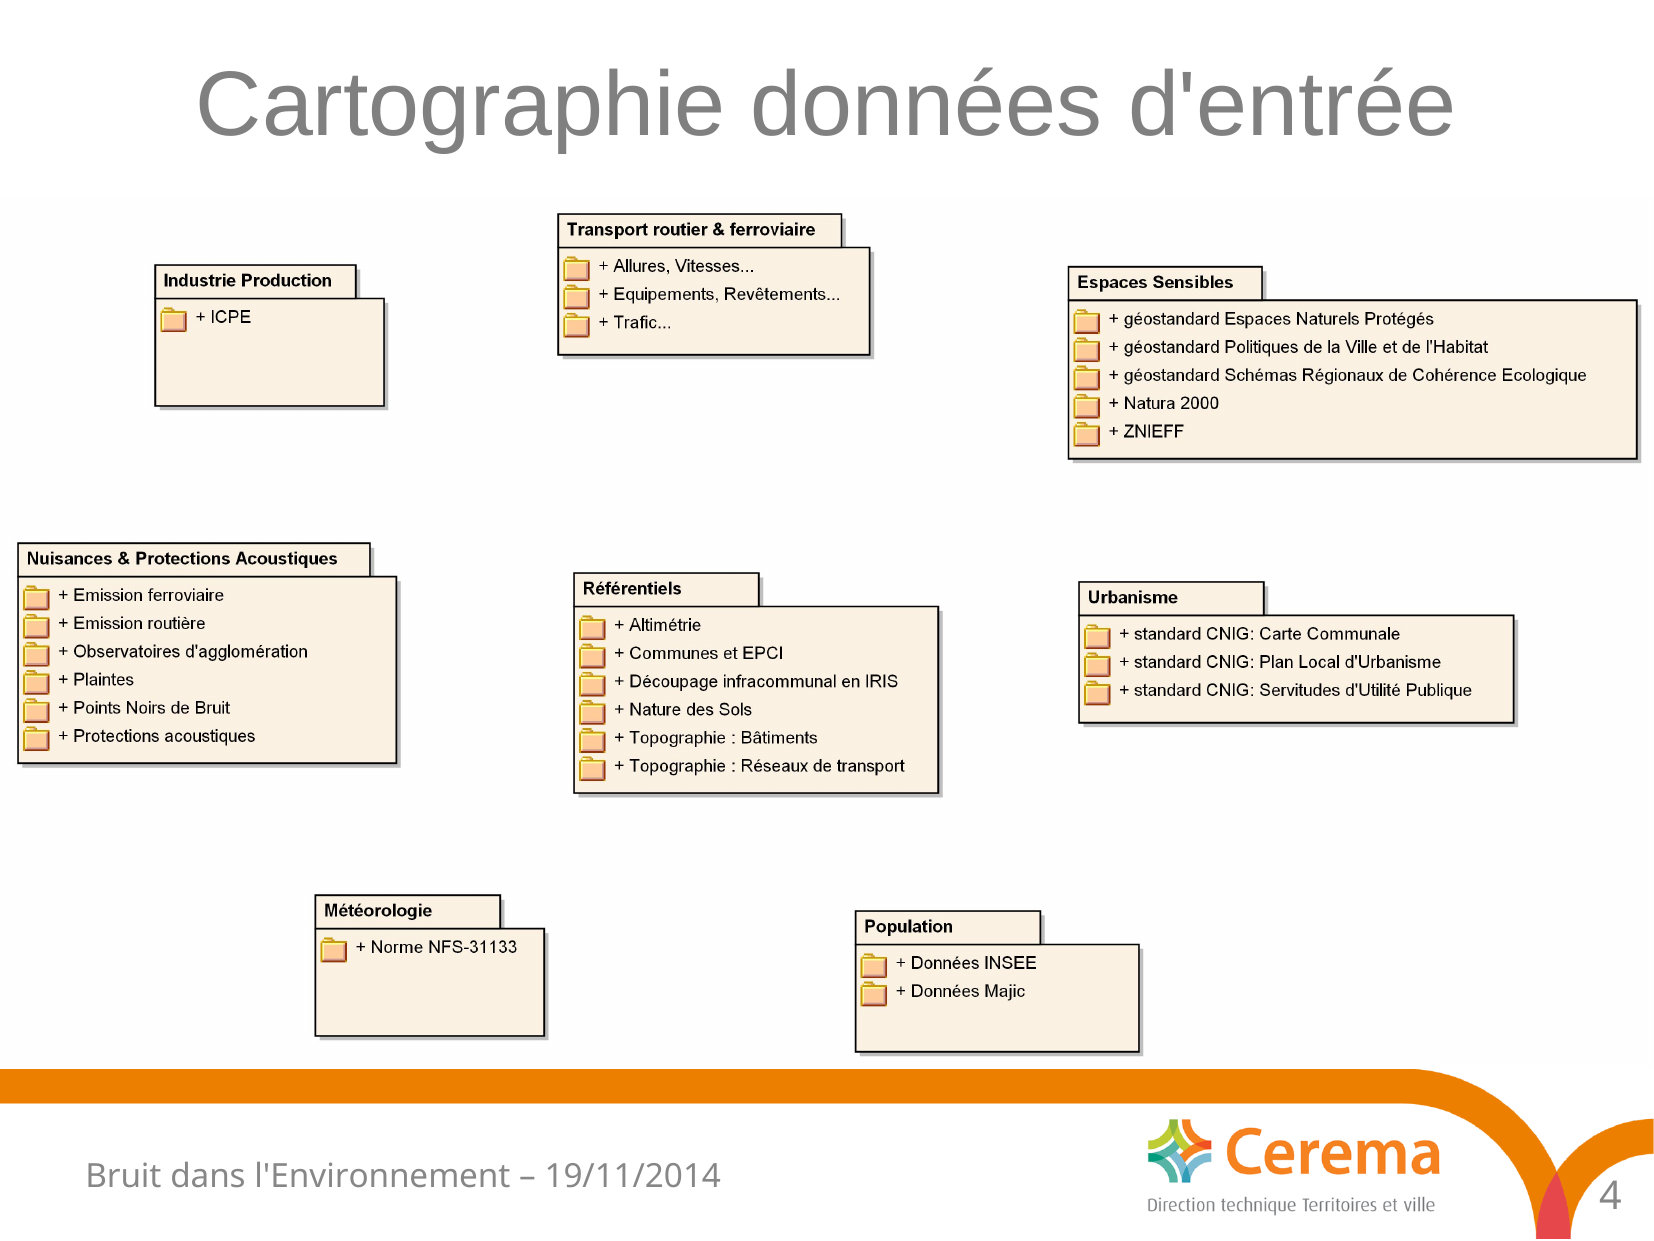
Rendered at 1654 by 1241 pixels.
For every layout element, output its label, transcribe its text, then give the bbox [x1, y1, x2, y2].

picture [0, 196, 1654, 1239]
title Cartographie données d'entrée [82, 0, 1571, 196]
